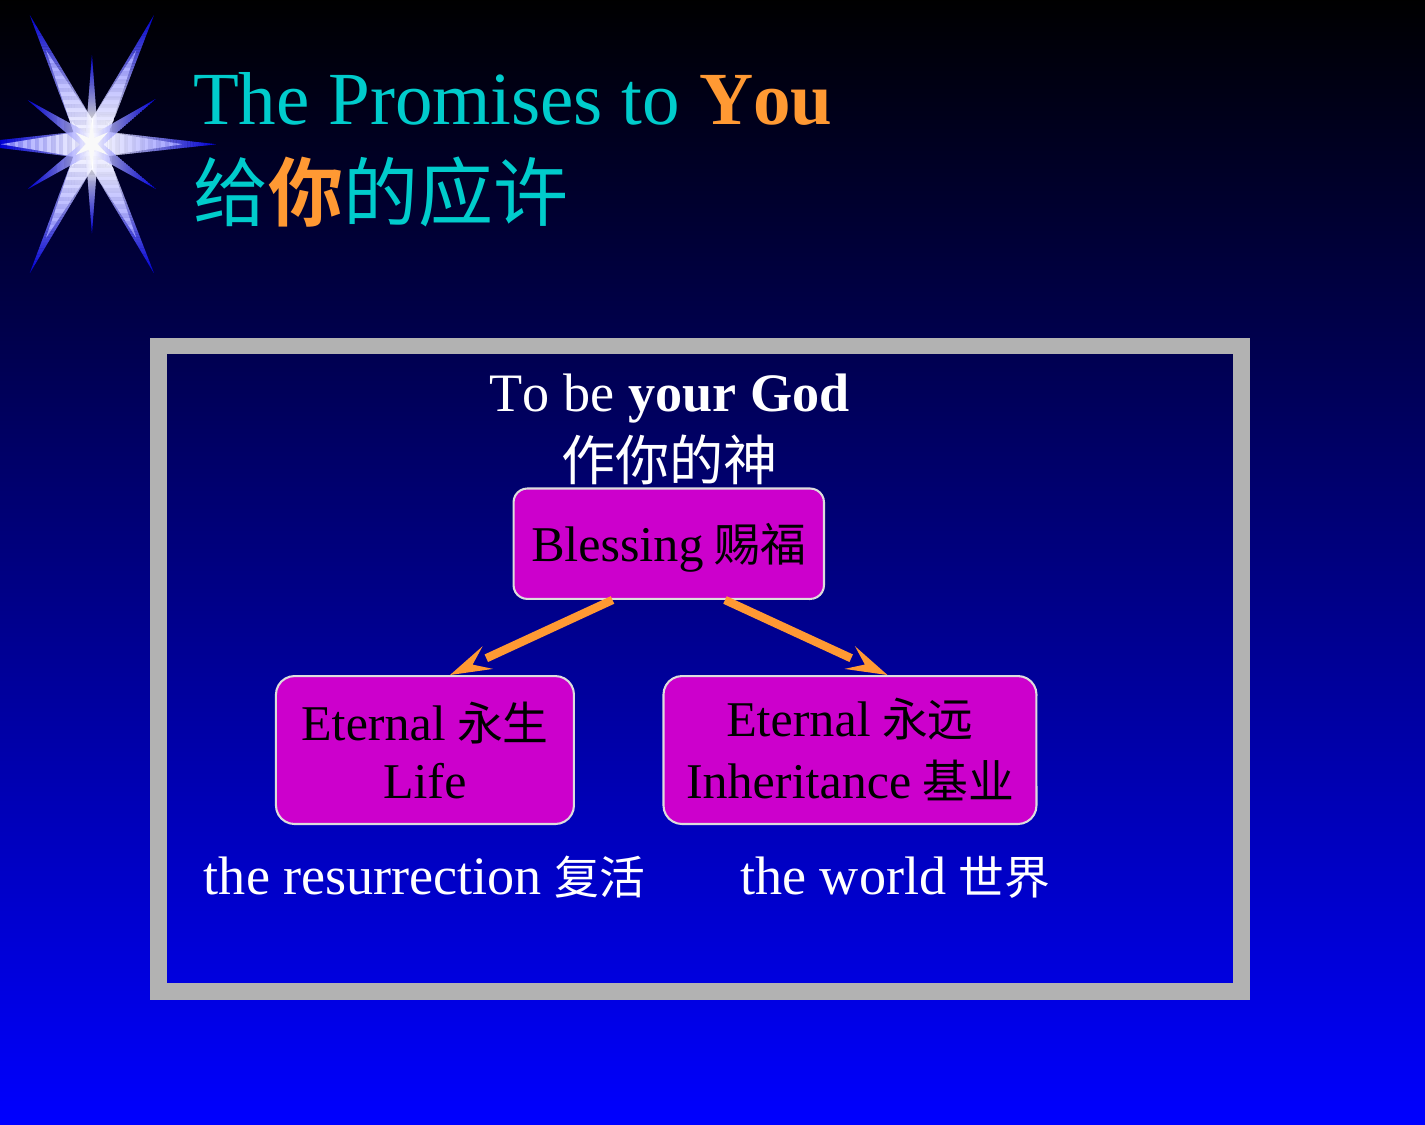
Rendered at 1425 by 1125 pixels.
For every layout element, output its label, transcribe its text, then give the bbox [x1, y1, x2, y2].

title The Promises to You 给你的应许 [178, 56, 1390, 244]
text_box the world世界 [725, 837, 1075, 916]
text_box To be your God 作你的神 [301, 355, 1039, 505]
text_box Blessing赐福 [513, 505, 824, 599]
text_box Eternal永远 Inheritance基业 [663, 676, 1037, 824]
text_box Eternal永生 Life [275, 676, 574, 824]
text_box the resurrection复活 [187, 837, 663, 916]
